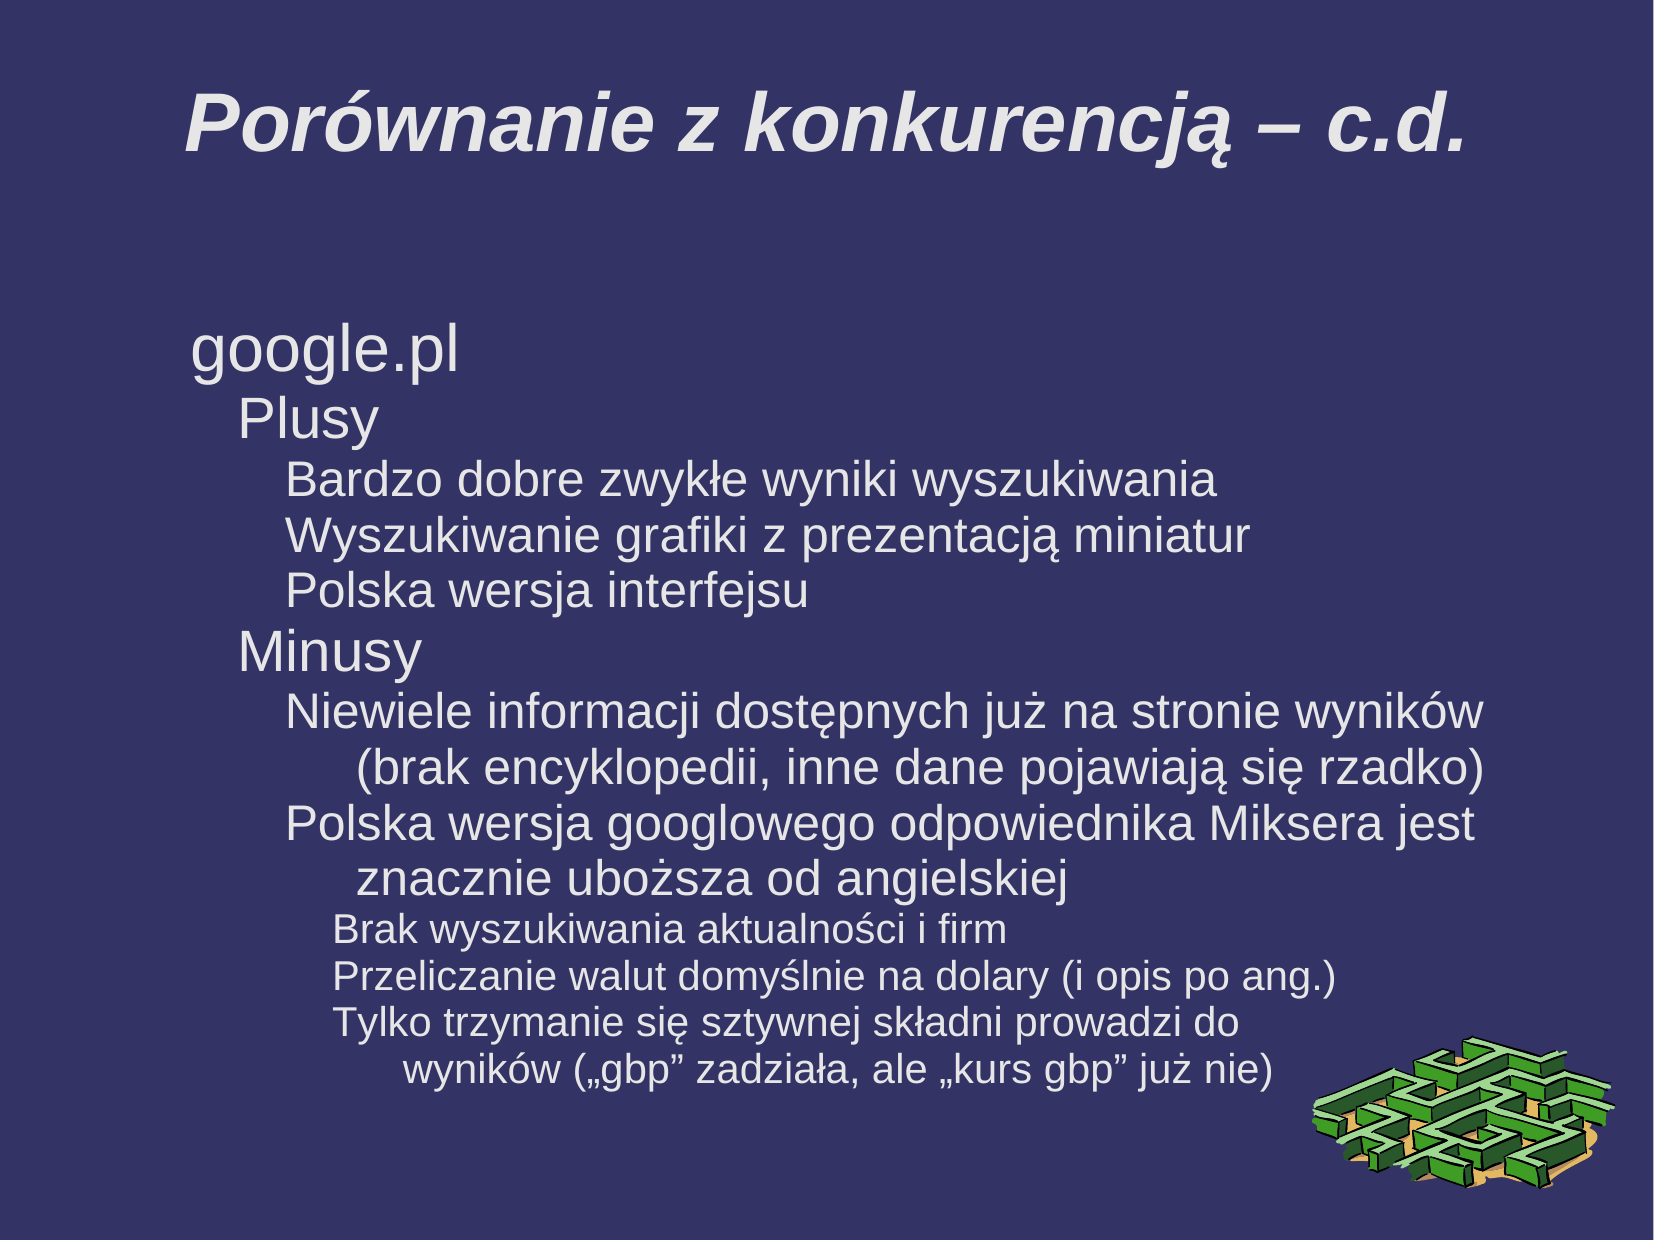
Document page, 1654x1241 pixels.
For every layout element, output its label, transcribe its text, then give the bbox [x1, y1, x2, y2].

list google.pl Plusy Bardzo dobre zwykłe wyniki wyszukiwania Wyszukiwanie grafiki z prezentacją miniatur Polska wersja interfejsu Minusy Niewiele informacji dostępnych już na stronie wyników (brak encyklopedii, inne dane pojawiają się rzadko) Polska wersja googlowego odpowiednika Miksera jest znacznie uboższa od angielskiej Brak wyszukiwania aktualności i firm Przeliczanie walut domyślnie na dolary (i opis po ang.) Tylko trzymanie się sztywnej składni prowadzi do wyników („gbp” zadziała, ale „kurs gbp” już nie) [178, 311, 1570, 1093]
title Porównanie z konkurencją – c.d. [121, 19, 1534, 227]
